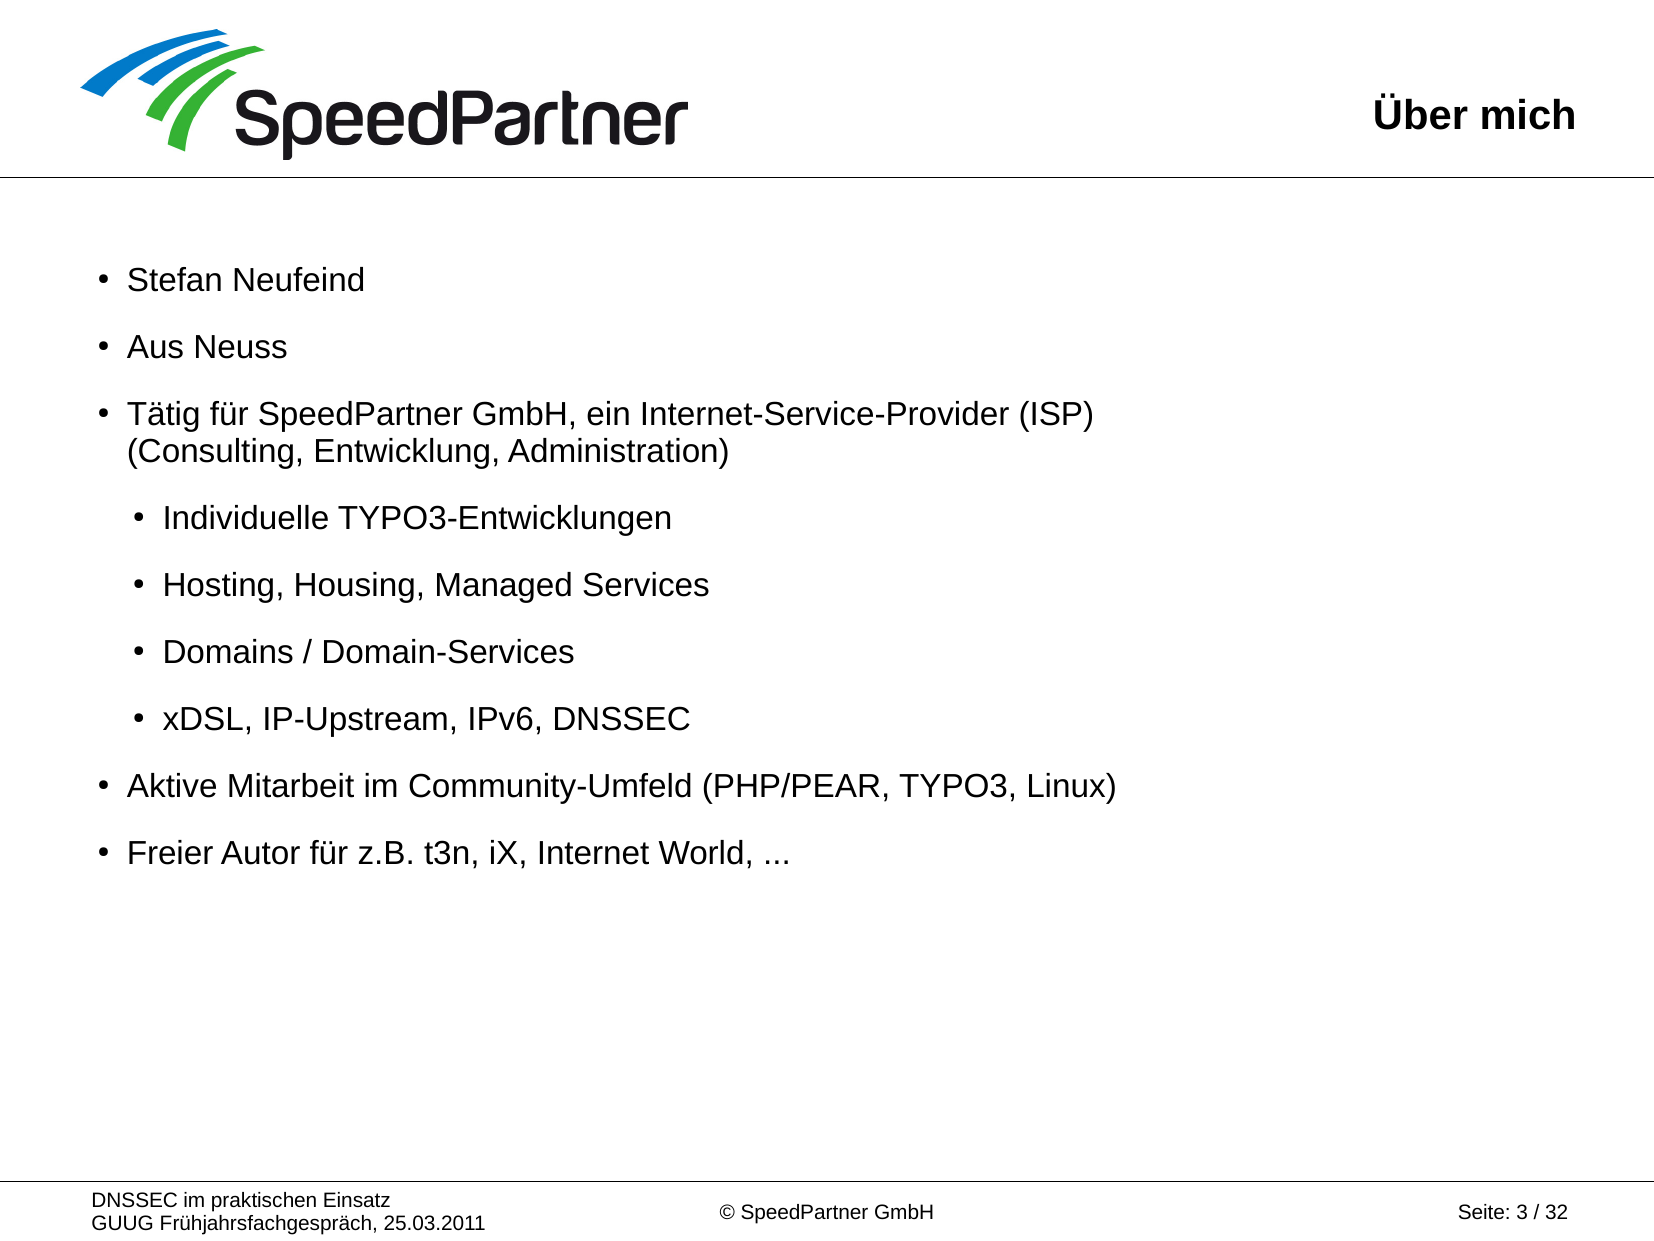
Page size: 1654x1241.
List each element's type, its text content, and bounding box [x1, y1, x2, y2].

text_box Stefan Neufeind Aus Neuss Tätig für SpeedPartner GmbH, ein Internet-Service-Provider (ISP) (Consulting, Entwicklung, Administration) Individuelle TYPO3-Entwicklungen Hosting, Housing, Managed Services Domains / Domain-Services xDSL, IP-Upstream, IPv6, DNSSEC Aktive Mitarbeit im Community-Umfeld (PHP/PEAR, TYPO3, Linux) Freier Autor für z.B. t3n, iX, Internet World, ... [82, 253, 1565, 1177]
picture [80, 29, 688, 160]
title Über mich [590, 70, 1577, 160]
